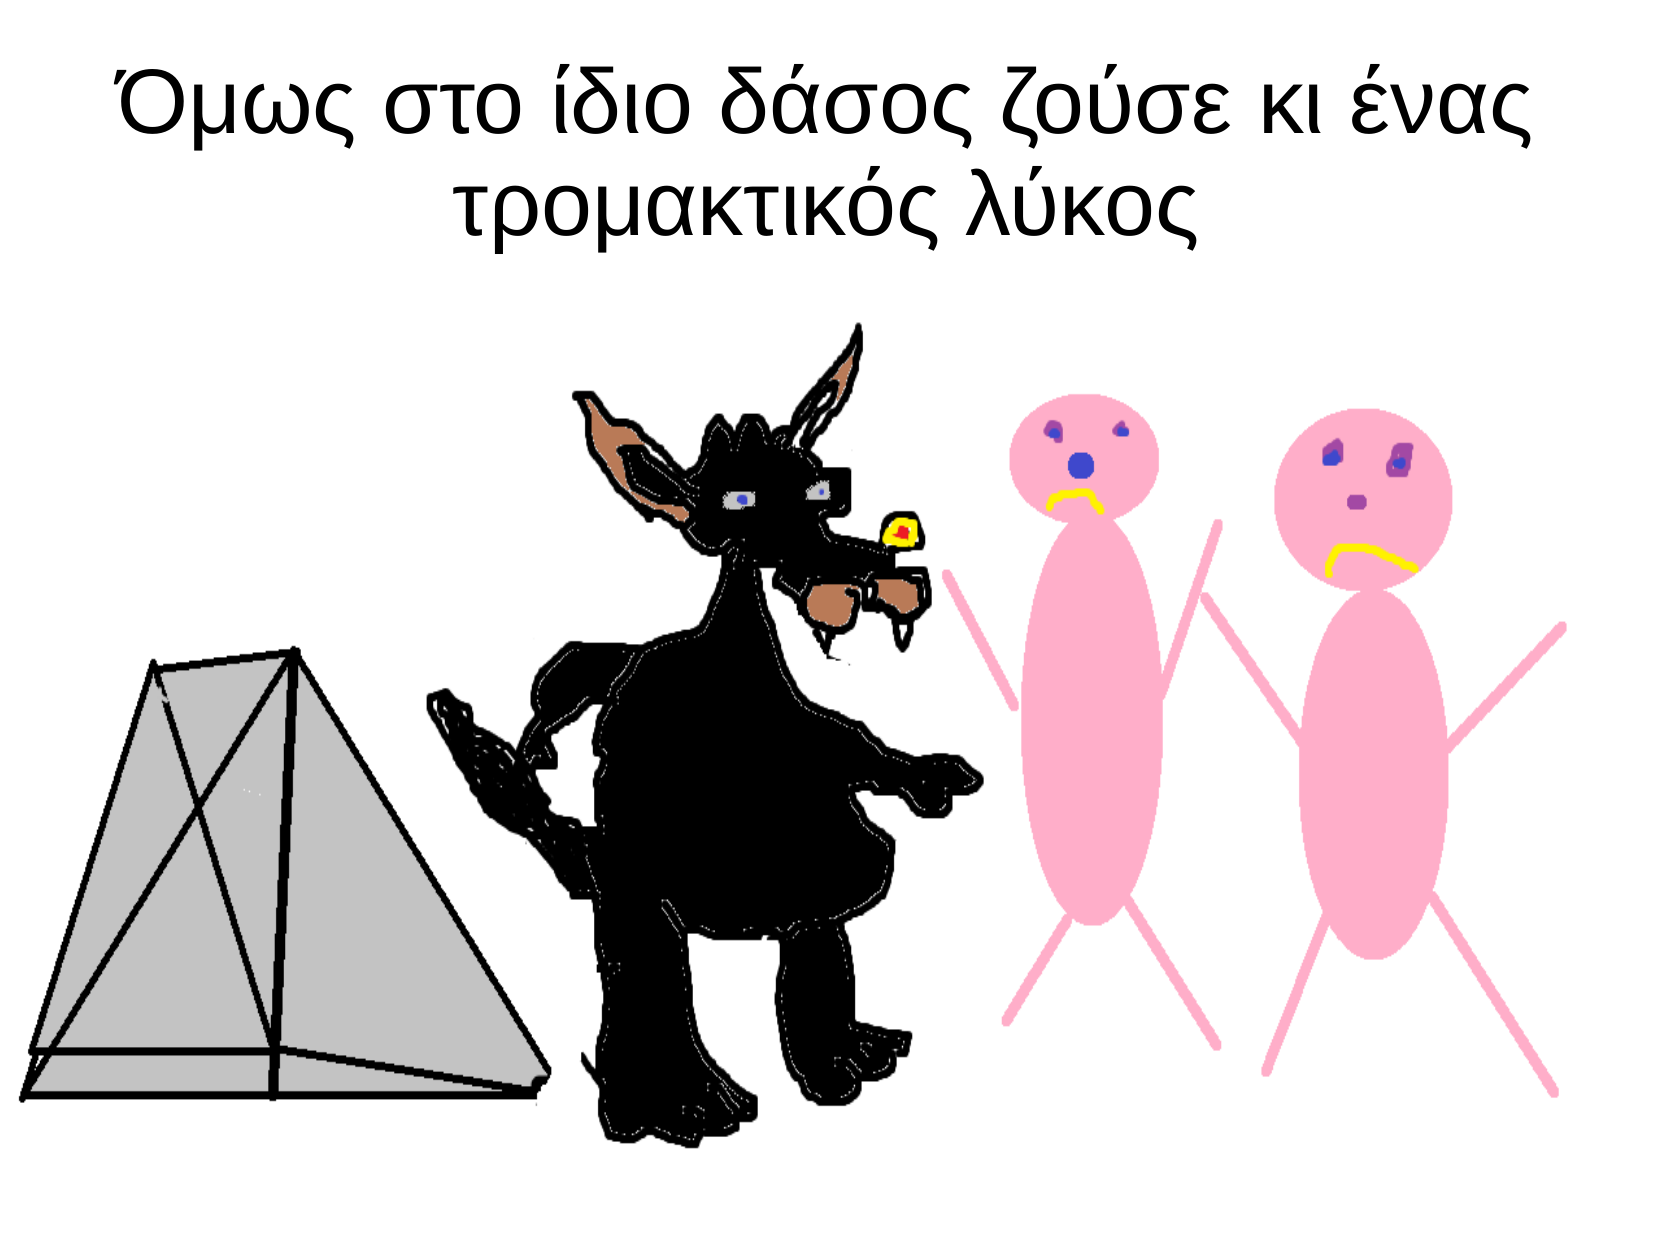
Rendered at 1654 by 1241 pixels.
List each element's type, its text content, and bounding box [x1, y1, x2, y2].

picture [0, 271, 1642, 1241]
title Όμως στο ίδιο δάσος ζούσε κι ένας τρομακτικός λύκος [82, 49, 1571, 257]
